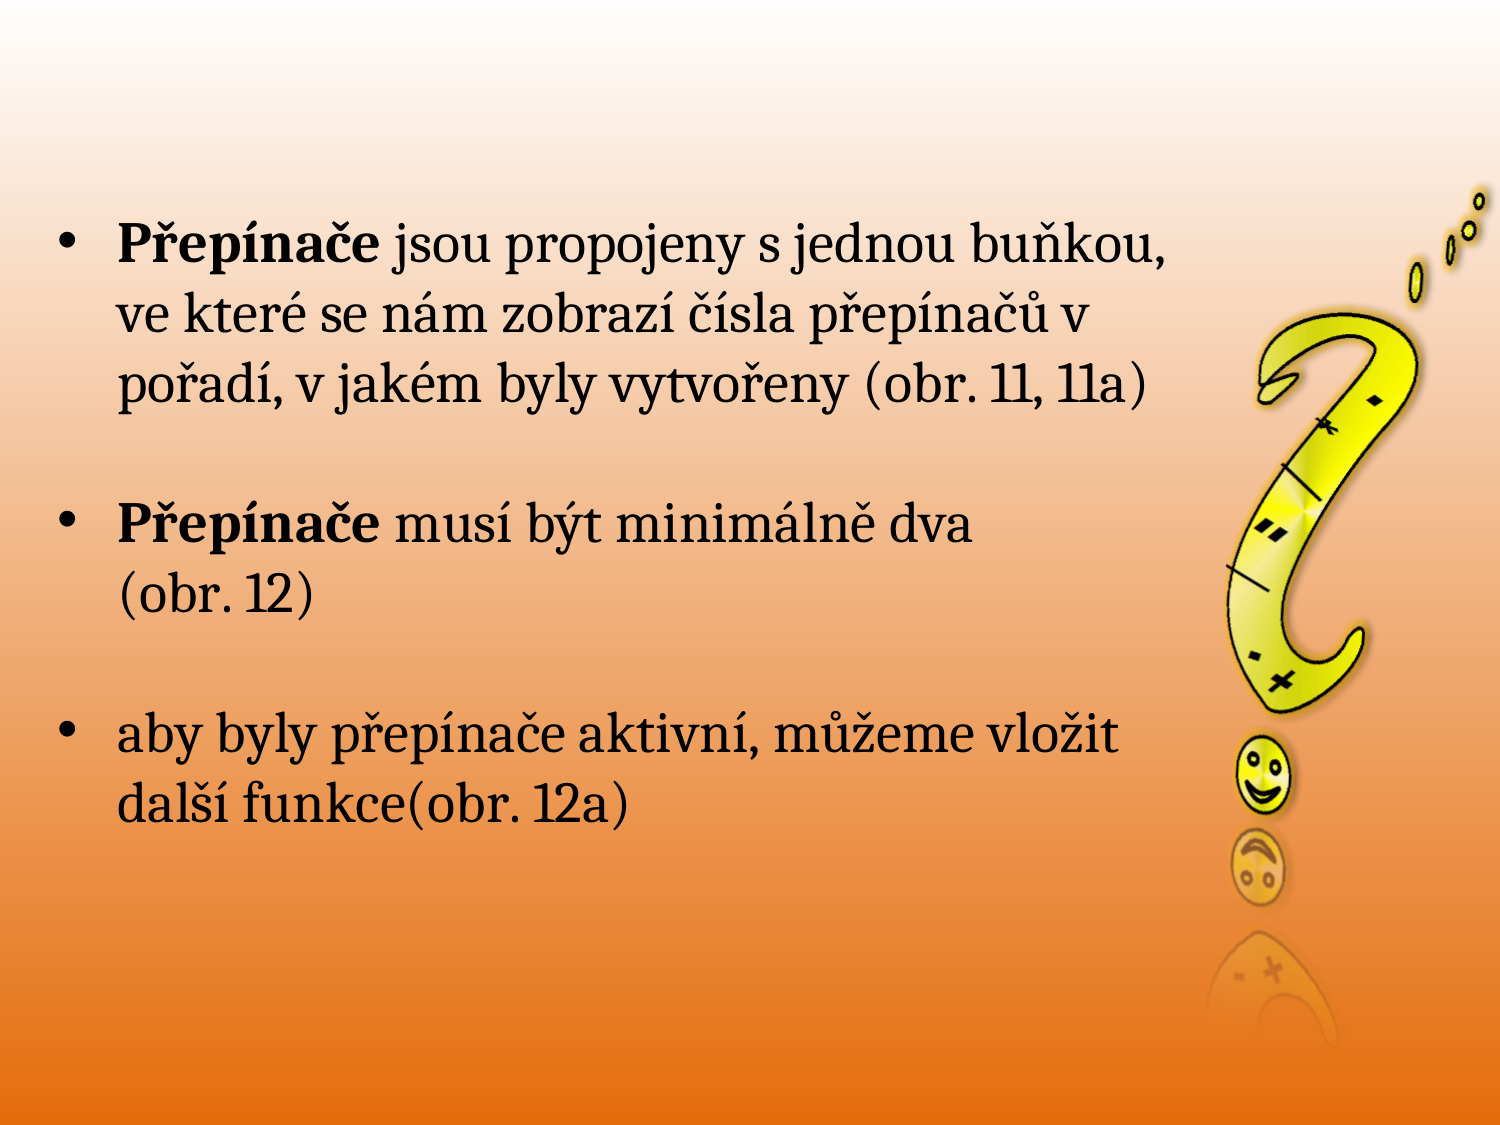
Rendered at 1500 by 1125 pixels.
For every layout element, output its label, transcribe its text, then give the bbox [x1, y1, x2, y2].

picture [1171, 160, 1500, 1125]
text_box Přepínače jsou propojeny s jednou buňkou, ve které se nám zobrazí čísla přepínačů v pořadí, v jakém byly vytvořeny (obr. 11, 11a) Přepínače musí být minimálně dva (obr. 12) aby byly přepínače aktivní, můžeme vložit další funkce(obr. 12a) [0, 196, 1211, 912]
